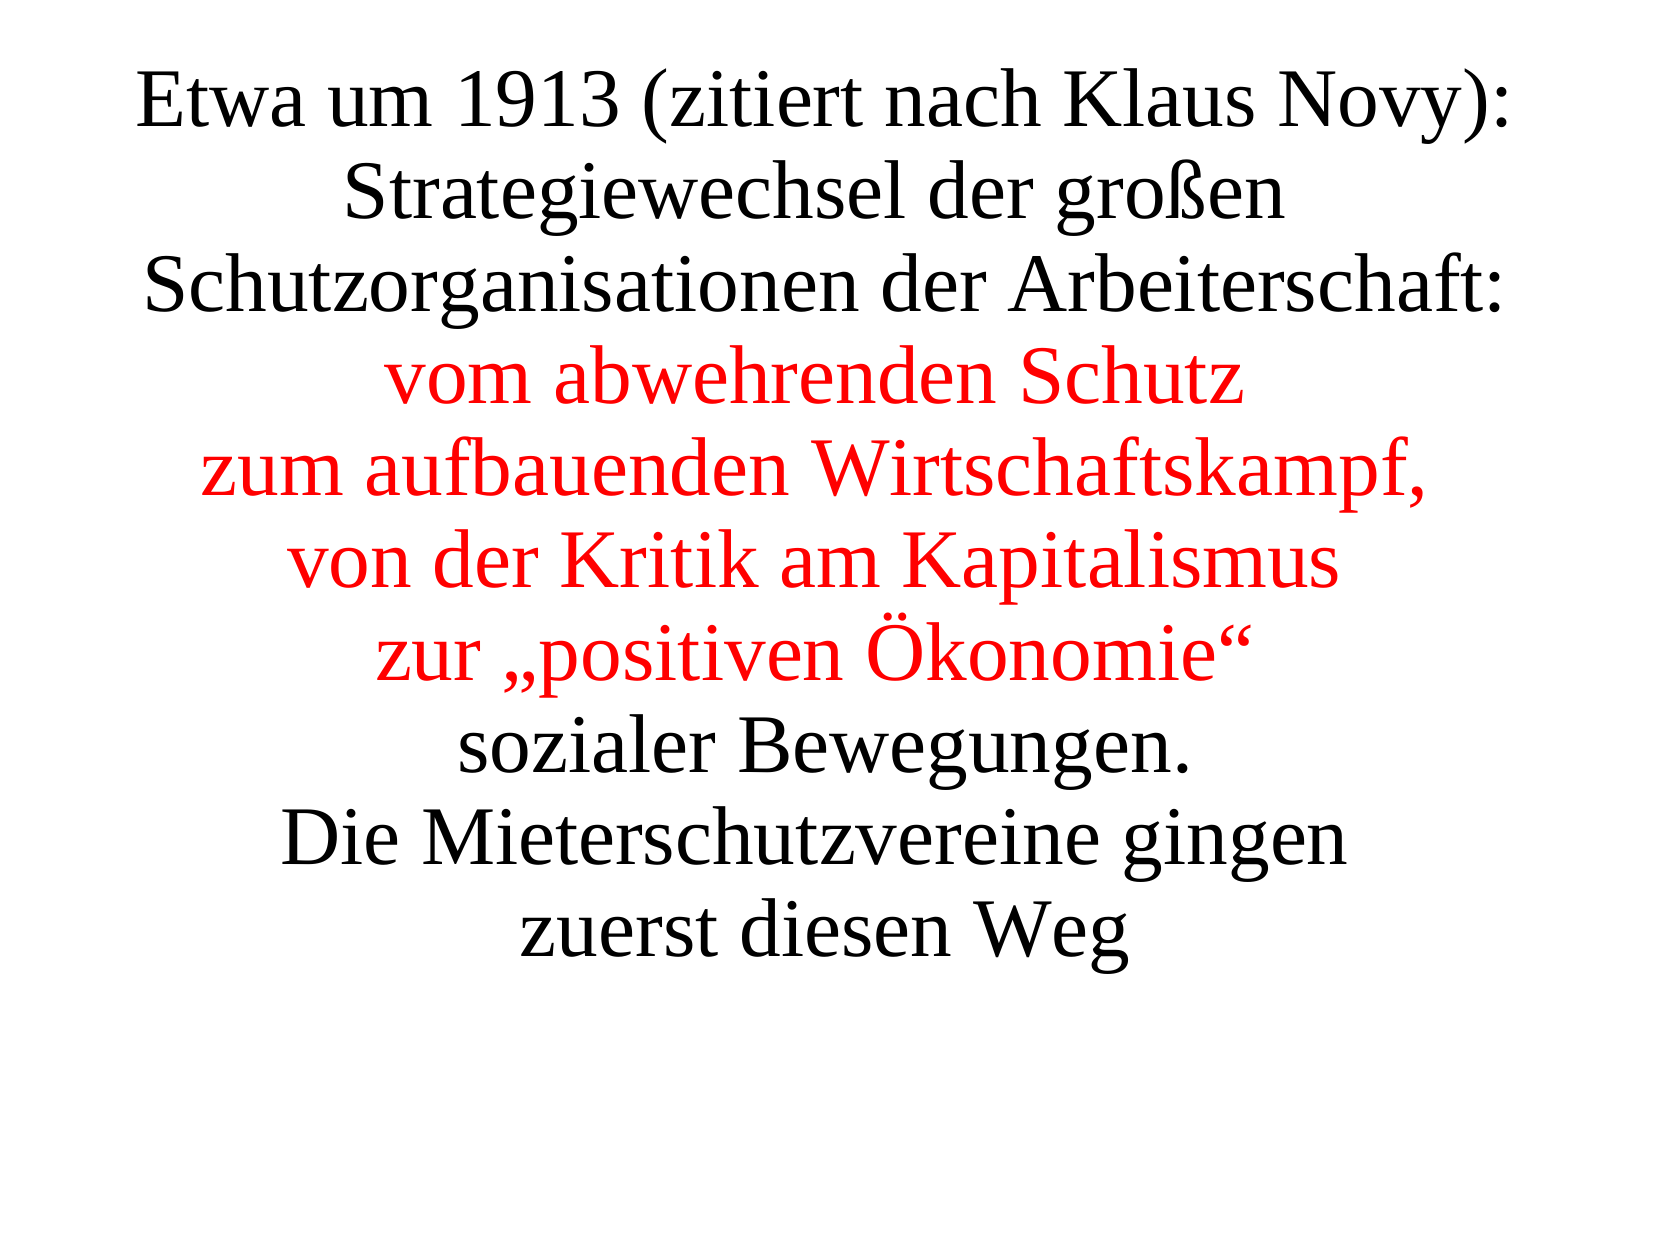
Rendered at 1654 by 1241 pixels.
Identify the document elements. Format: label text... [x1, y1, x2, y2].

text_box Etwa um 1913 (zitiert nach Klaus Novy): Strategiewechsel der großen Schutzorganisationen der Arbeiterschaft: vom abwehrenden Schutz zum aufbauenden Wirtschaftskampf, von der Kritik am Kapitalismus zur „positiven Ökonomie“ sozialer Bewegungen. Die Mieterschutzvereine gingen zuerst diesen Weg [42, 52, 1609, 1058]
